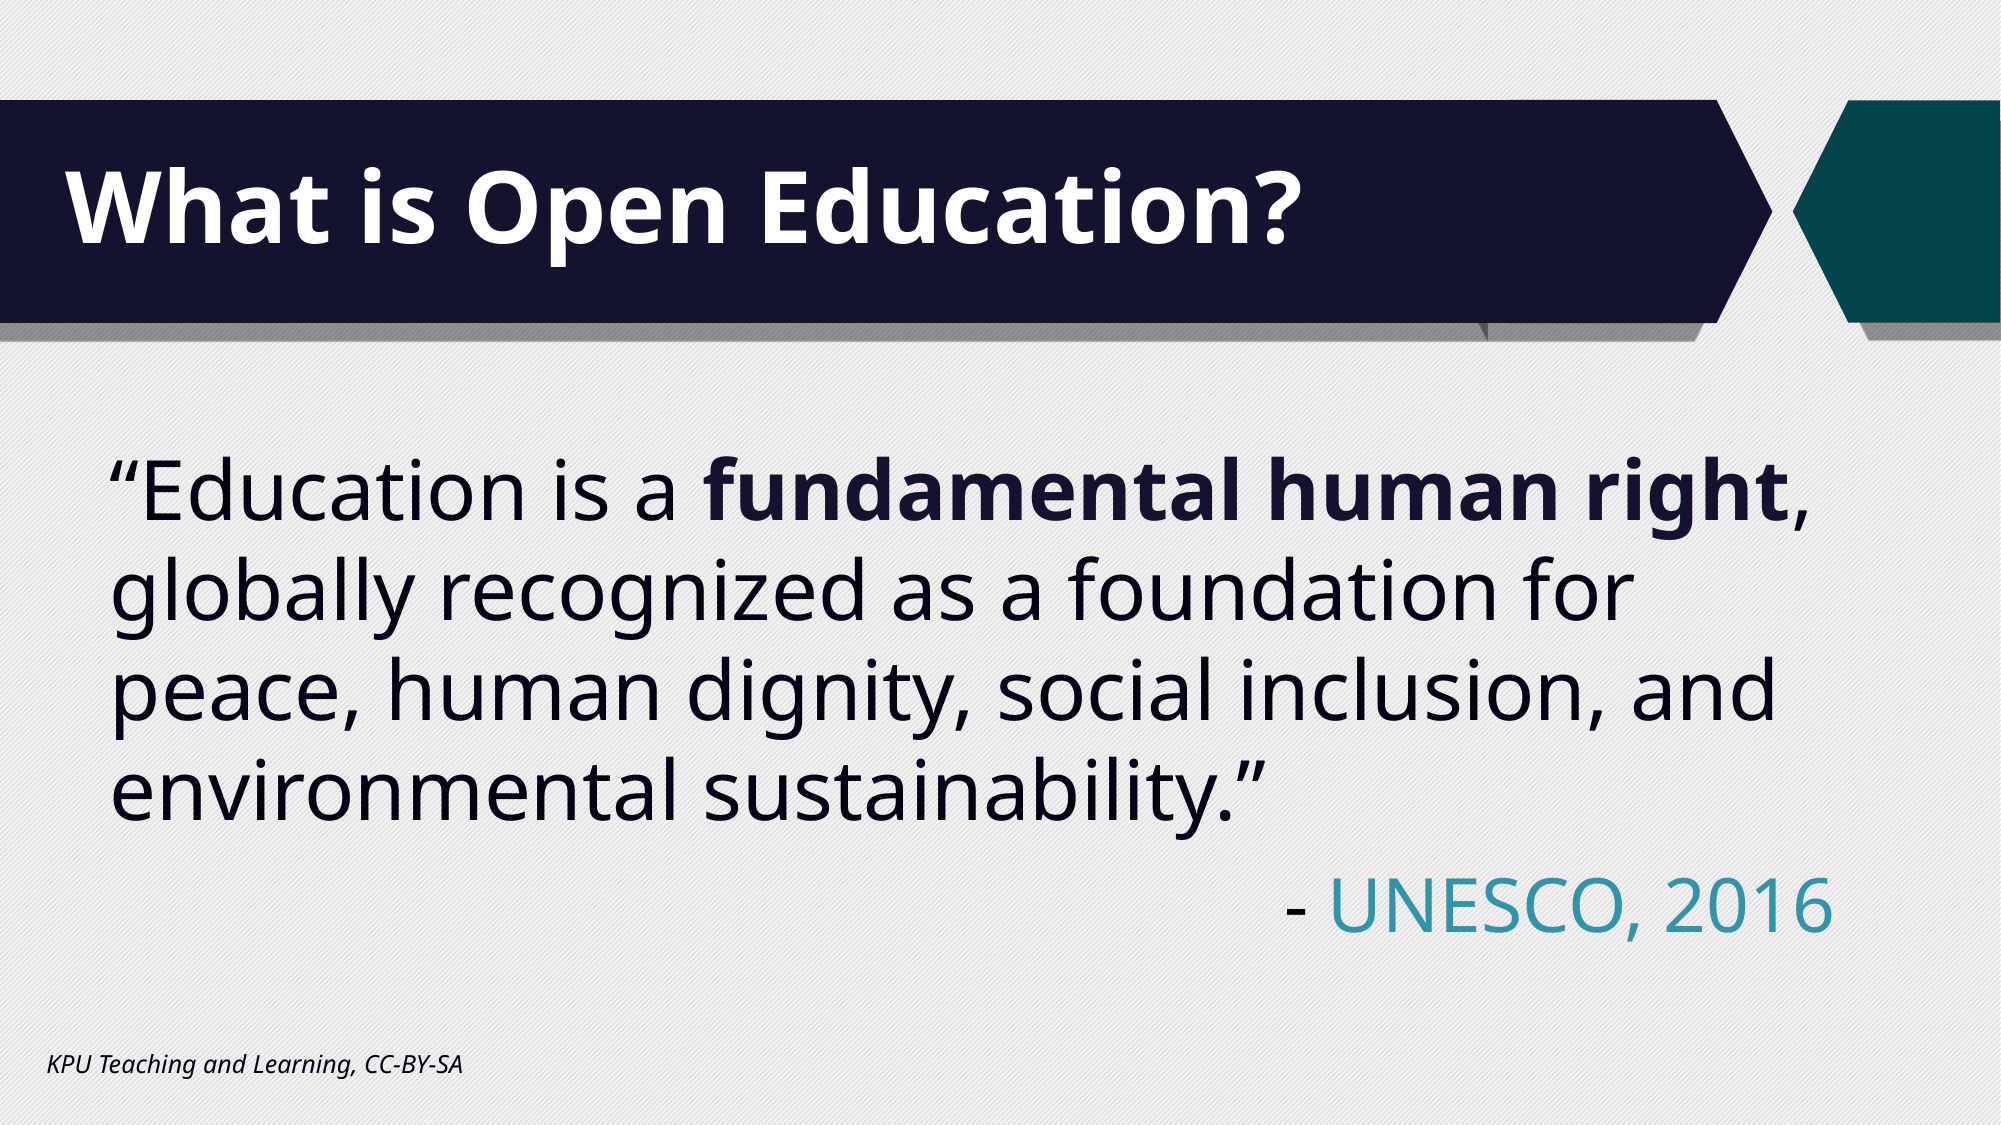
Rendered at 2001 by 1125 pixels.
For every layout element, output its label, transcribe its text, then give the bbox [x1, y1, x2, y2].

list “Education is a fundamental human right, globally recognized as a foundation for peace, human dignity, social inclusion, and environmental sustainability.” - UNESCO, 2016 [94, 388, 1906, 1000]
text_box KPU Teaching and Learning, CC-BY-SA [31, 1033, 1159, 1094]
title What is Open Education? [50, 122, 1689, 300]
